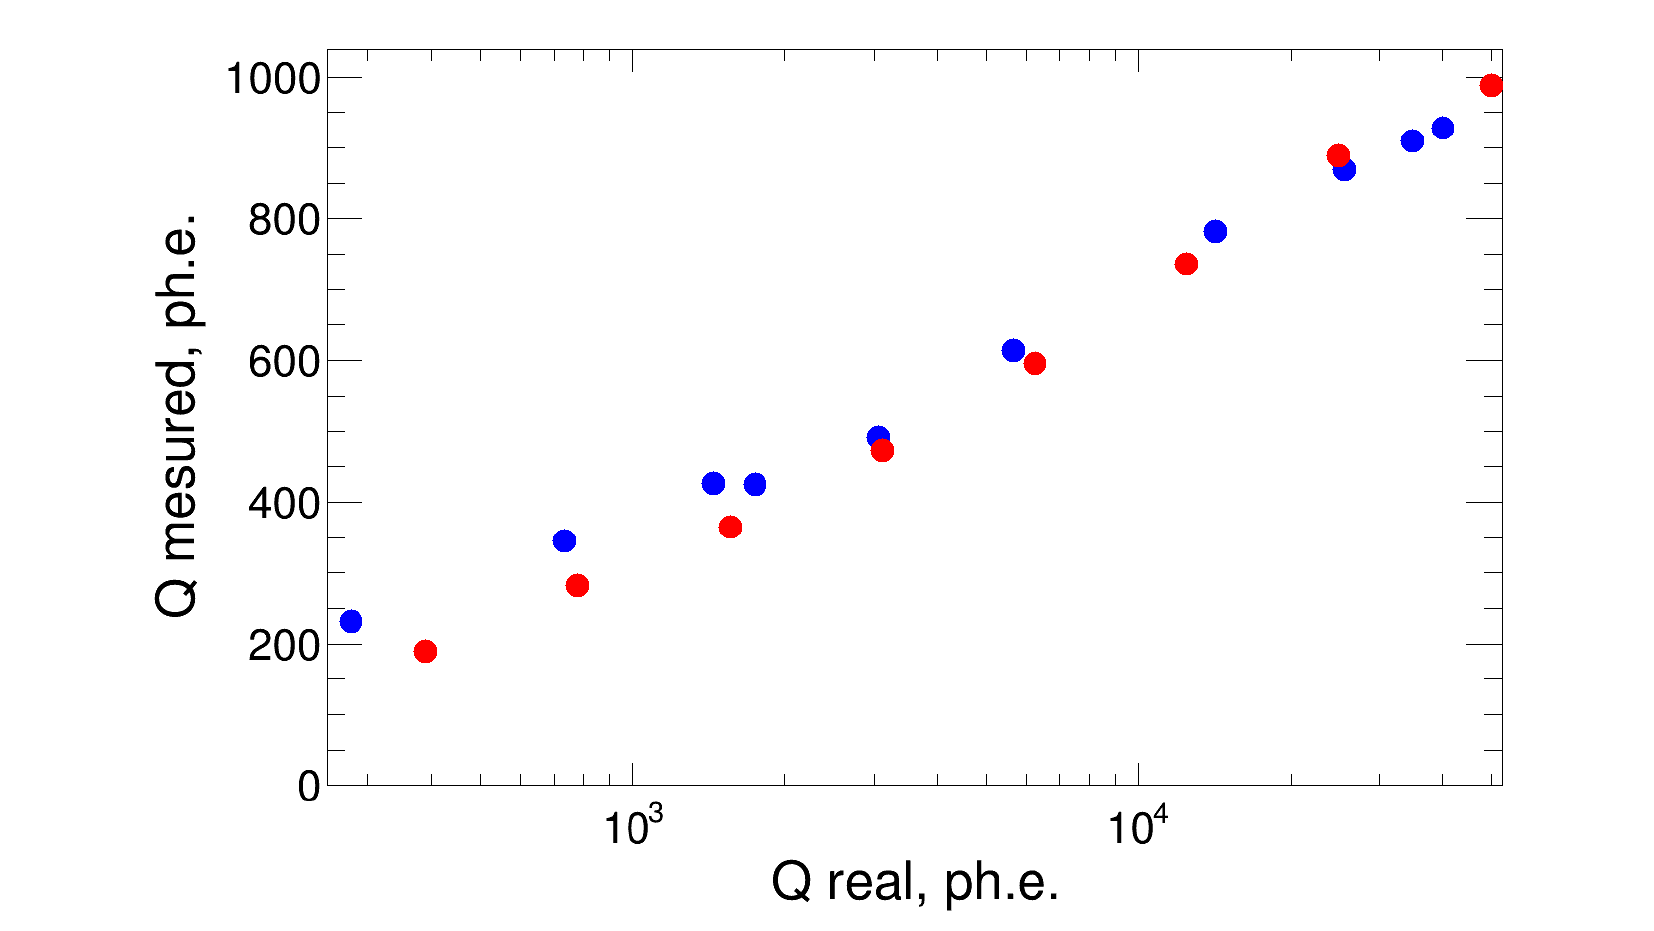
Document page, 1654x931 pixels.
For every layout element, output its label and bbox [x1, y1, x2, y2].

picture [89, 3, 1576, 931]
